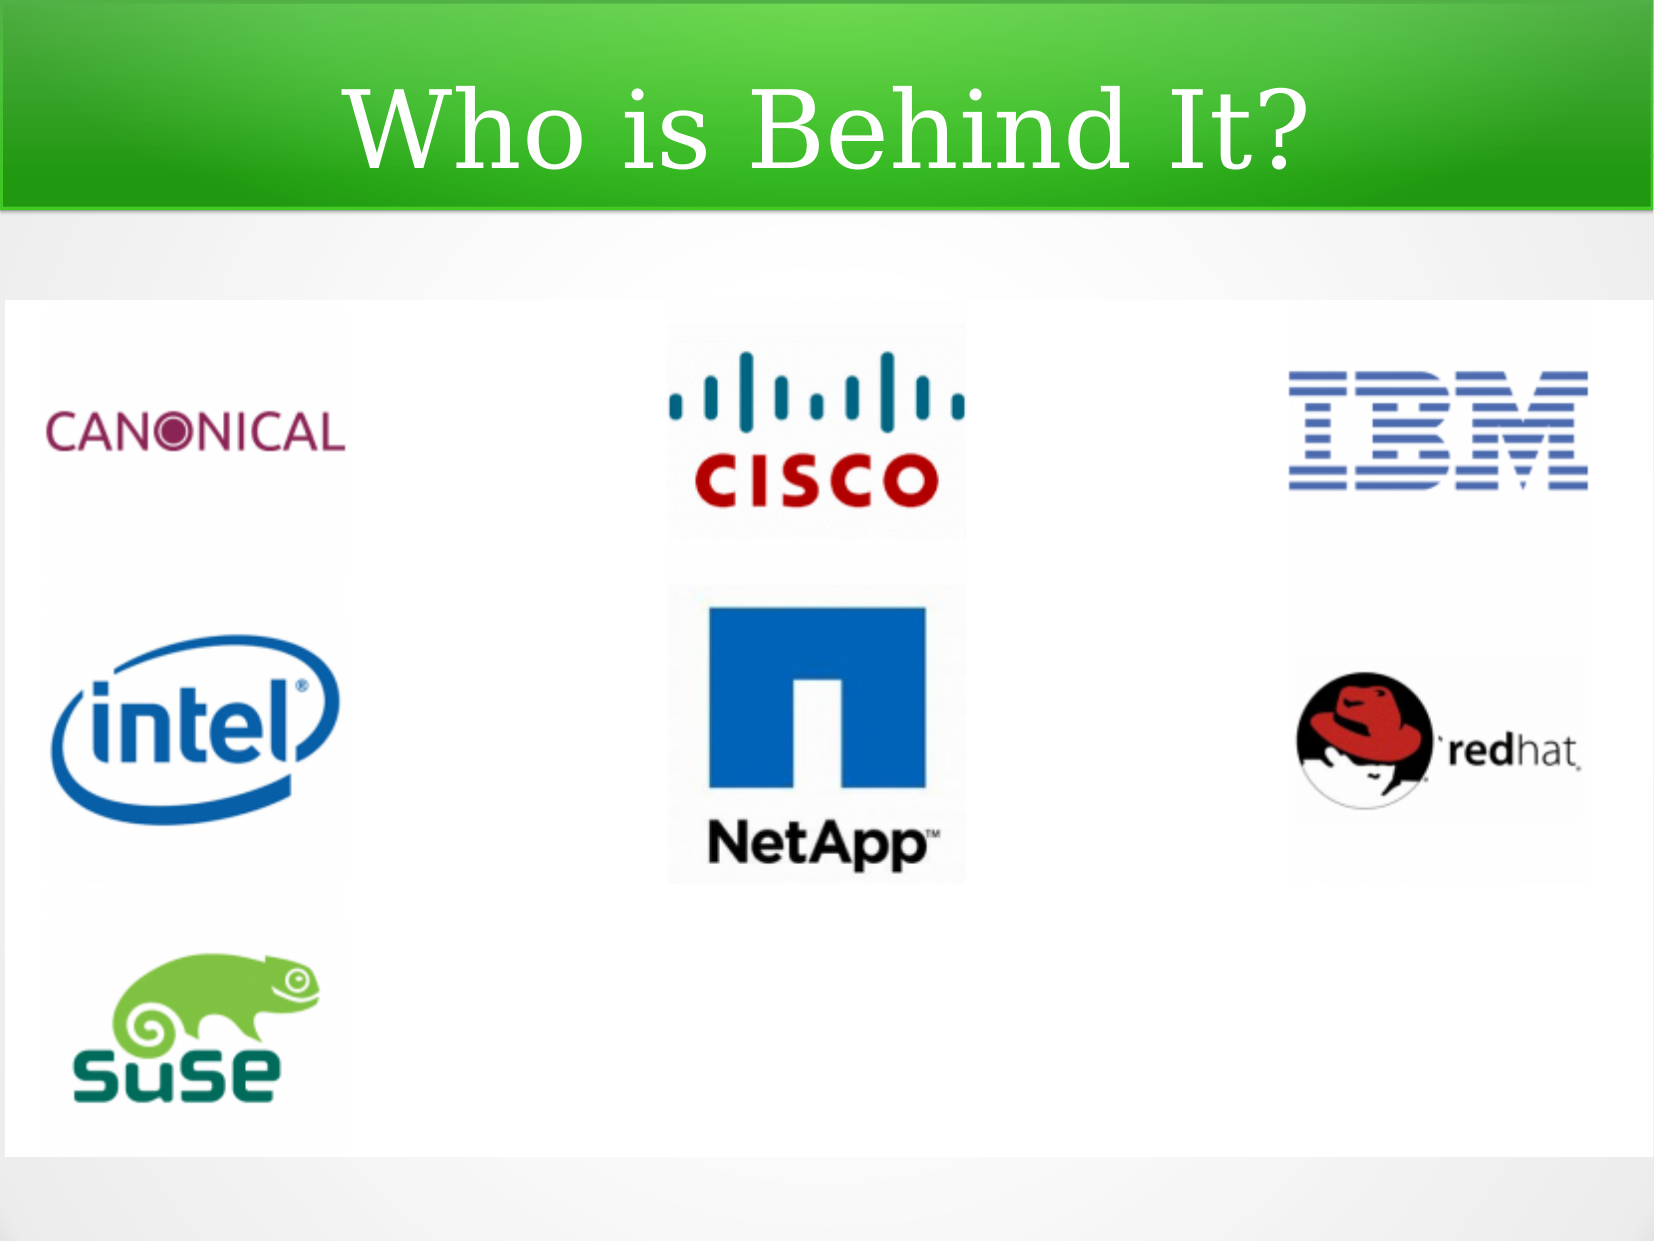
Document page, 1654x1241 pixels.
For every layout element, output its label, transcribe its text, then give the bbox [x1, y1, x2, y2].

title Who is Behind It? [82, 37, 1571, 226]
title [83, 4, 1572, 260]
picture [5, 300, 1654, 1157]
